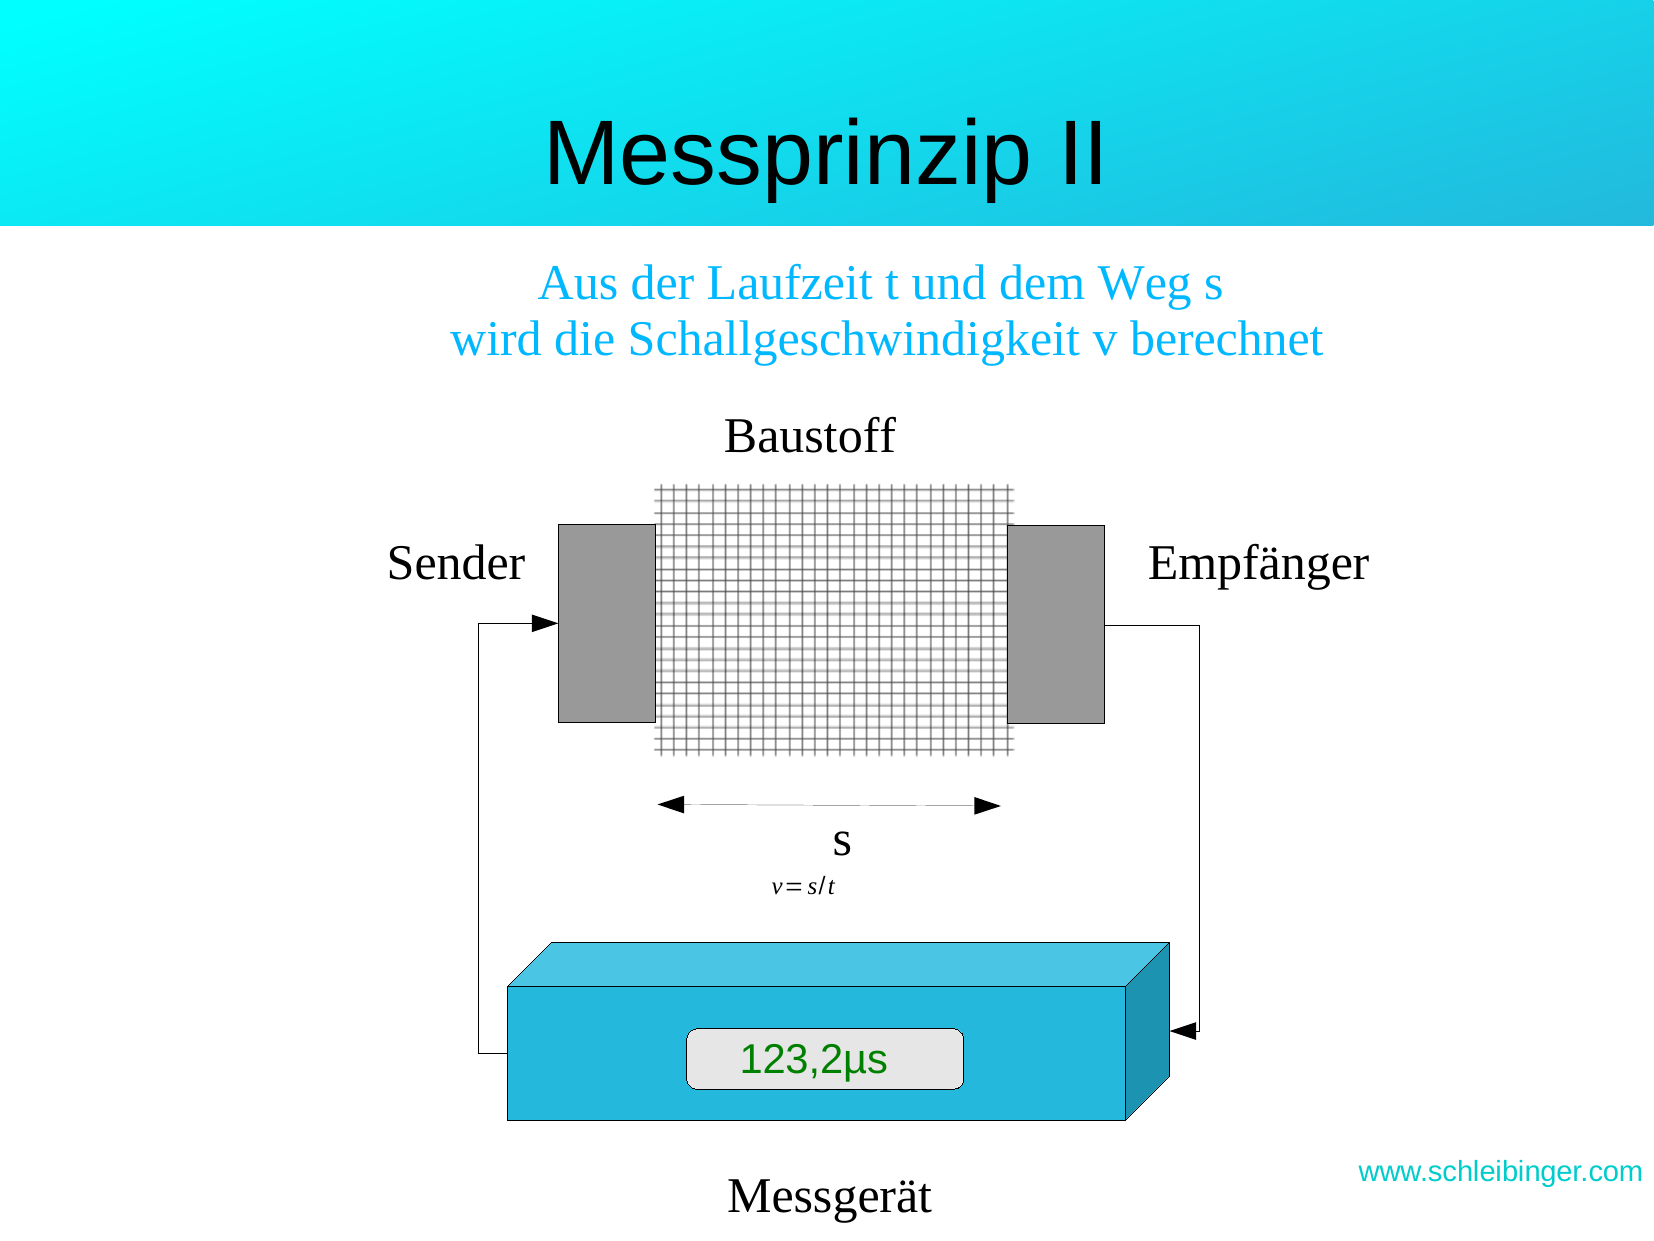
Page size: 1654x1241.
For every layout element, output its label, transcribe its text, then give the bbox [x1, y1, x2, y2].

text_box Aus der Laufzeit t und dem Weg s wird die Schallgeschwindigkeit v berechnet [450, 255, 1326, 366]
picture [595, 439, 1073, 801]
text_box Sender [386, 535, 526, 591]
title Messprinzip II [82, 49, 1571, 257]
text_box [558, 524, 656, 723]
text_box Messgerät [727, 1167, 934, 1224]
text_box [1007, 525, 1105, 724]
text_box Baustoff [724, 408, 897, 464]
text_box [507, 942, 1170, 1121]
chart [765, 872, 841, 901]
text_box s [819, 810, 853, 866]
text_box Empfänger [1147, 535, 1371, 591]
text_box 123,2µs [739, 1036, 890, 1084]
